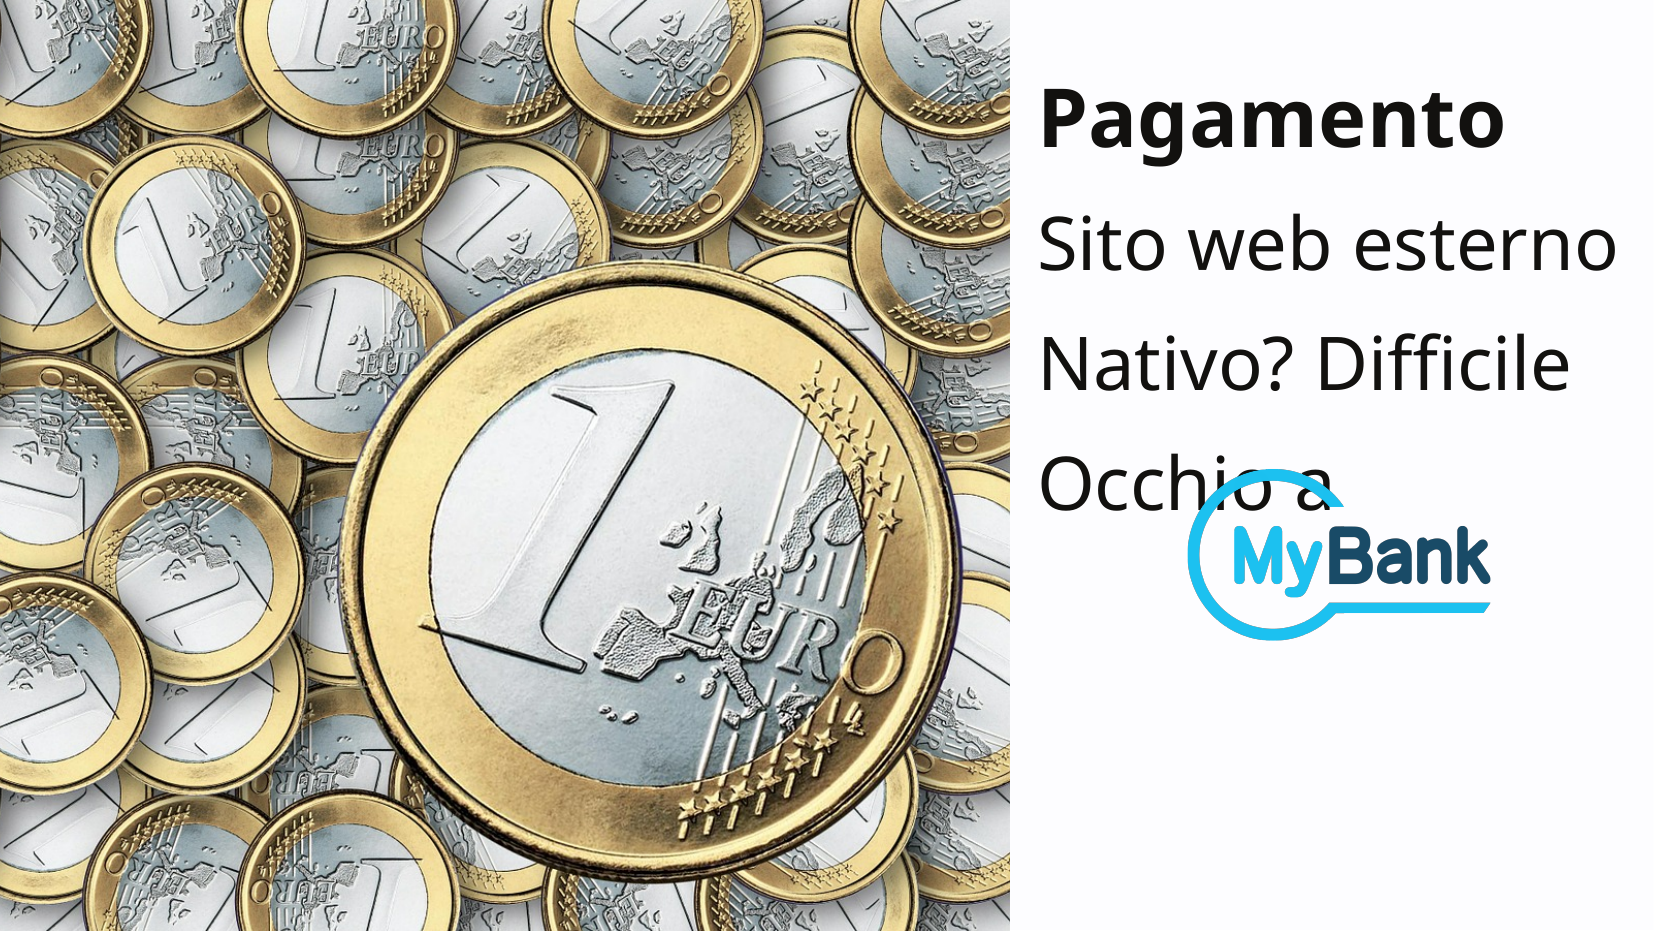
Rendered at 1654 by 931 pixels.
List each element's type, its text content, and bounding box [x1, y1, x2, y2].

picture [0, 0, 1010, 931]
picture [1187, 468, 1494, 642]
list Pagamento Sito web esterno Nativo? Difficile Occhio a [1037, 60, 1623, 541]
